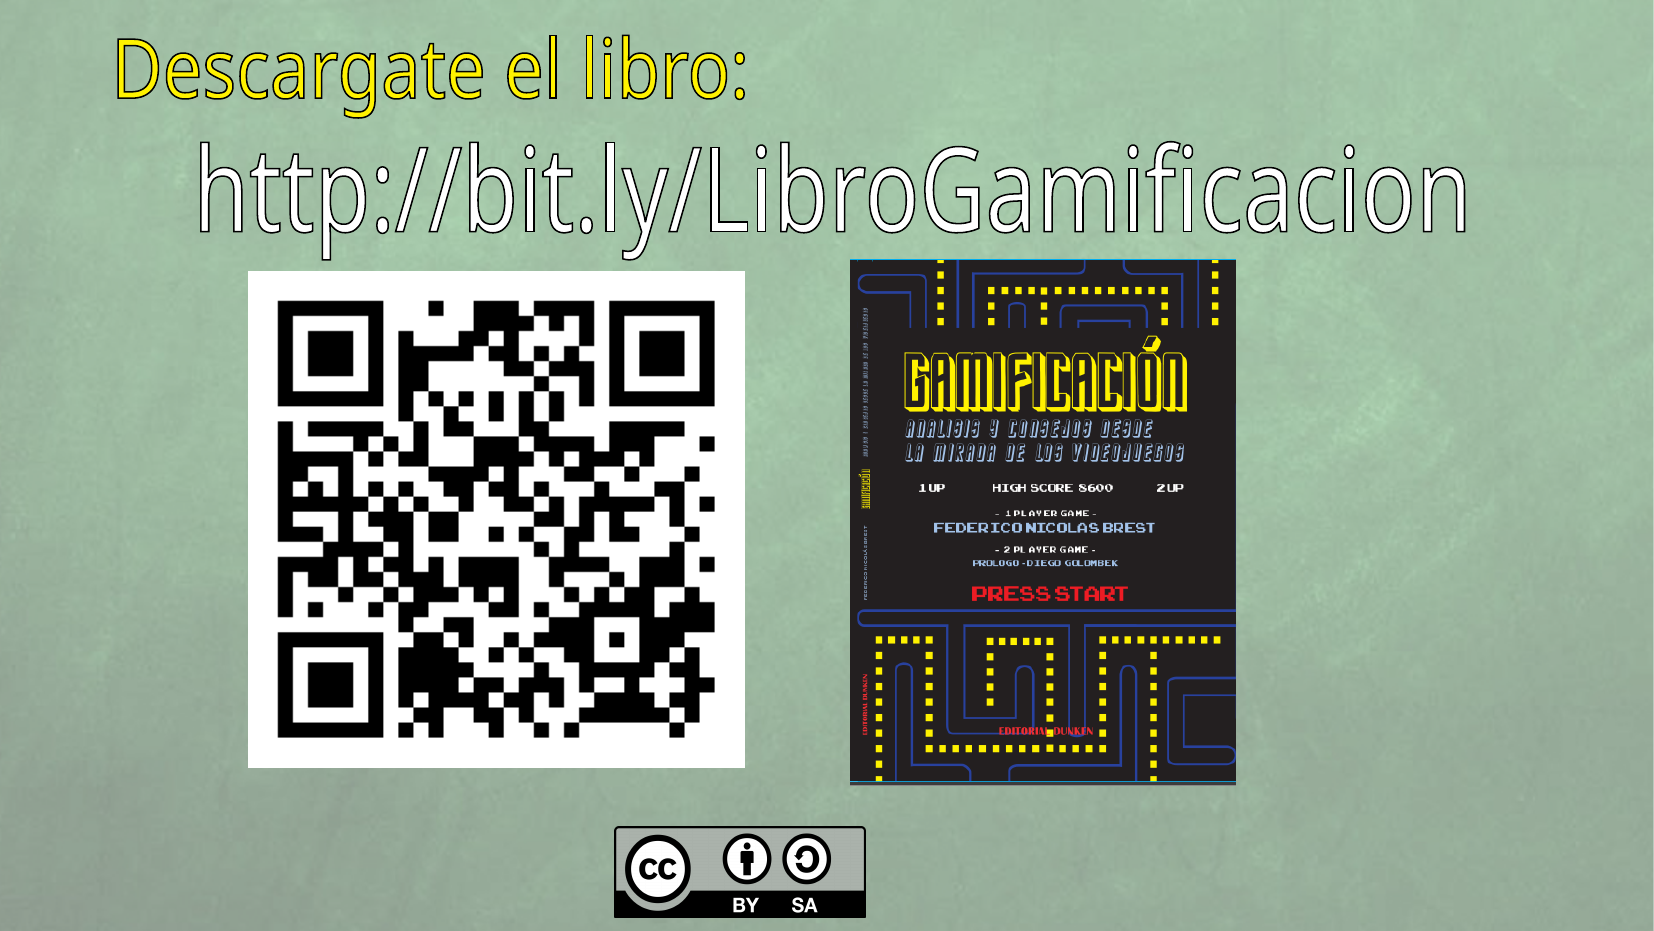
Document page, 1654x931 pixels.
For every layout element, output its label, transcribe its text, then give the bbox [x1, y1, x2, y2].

text_box http://bit.ly/LibroGamificacion [1146, 141, 1180, 232]
text_box Descargate el libro: [586, 35, 593, 99]
text_box Descargate el libro: [341, 53, 376, 118]
text_box Descargate el libro: [166, 53, 199, 99]
text_box http://bit.ly/LibroGamificacion [1298, 167, 1335, 233]
text_box http://bit.ly/LibroGamificacion [836, 167, 865, 232]
text_box http://bit.ly/LibroGamificacion [283, 154, 313, 233]
text_box Descargate el libro: [240, 53, 268, 99]
text_box http://bit.ly/LibroGamificacion [989, 167, 1030, 233]
text_box Descargate el libro: [691, 53, 727, 99]
text_box Descargate el libro: [665, 53, 688, 99]
text_box http://bit.ly/LibroGamificacion [606, 142, 615, 232]
text_box http://bit.ly/LibroGamificacion [710, 147, 748, 232]
text_box Descargate el libro: [421, 43, 445, 99]
text_box http://bit.ly/LibroGamificacion [1365, 167, 1411, 233]
text_box http://bit.ly/LibroGamificacion [1204, 167, 1240, 233]
text_box Descargate el libro: [549, 35, 557, 99]
text_box Descargate el libro: [273, 53, 304, 99]
text_box Descargate el libro: [622, 35, 657, 99]
text_box http://bit.ly/LibroGamificacion [395, 147, 428, 232]
text_box Descargate el libro: [384, 53, 415, 99]
text_box http://bit.ly/LibroGamificacion [429, 147, 462, 232]
picture [850, 261, 1236, 786]
text_box http://bit.ly/LibroGamificacion [924, 146, 979, 233]
text_box Descargate el libro: [315, 53, 338, 99]
text_box Descargate el libro: [449, 53, 483, 99]
text_box http://bit.ly/LibroGamificacion [1247, 167, 1287, 233]
text_box http://bit.ly/LibroGamificacion [200, 142, 242, 232]
text_box http://bit.ly/LibroGamificacion [322, 167, 366, 260]
picture [614, 826, 866, 918]
picture [248, 271, 745, 768]
text_box http://bit.ly/LibroGamificacion [622, 168, 669, 260]
text_box Descargate el libro: [205, 53, 233, 99]
text_box http://bit.ly/LibroGamificacion [469, 142, 514, 233]
text_box http://bit.ly/LibroGamificacion [250, 154, 280, 233]
text_box http://bit.ly/LibroGamificacion [543, 154, 573, 233]
text_box http://bit.ly/LibroGamificacion [1044, 167, 1114, 232]
text_box http://bit.ly/LibroGamificacion [780, 142, 824, 233]
text_box Descargate el libro: [507, 53, 541, 99]
text_box Descargate el libro: [118, 39, 159, 99]
text_box http://bit.ly/LibroGamificacion [669, 147, 702, 232]
text_box http://bit.ly/LibroGamificacion [869, 167, 915, 233]
text_box http://bit.ly/LibroGamificacion [1423, 167, 1465, 232]
